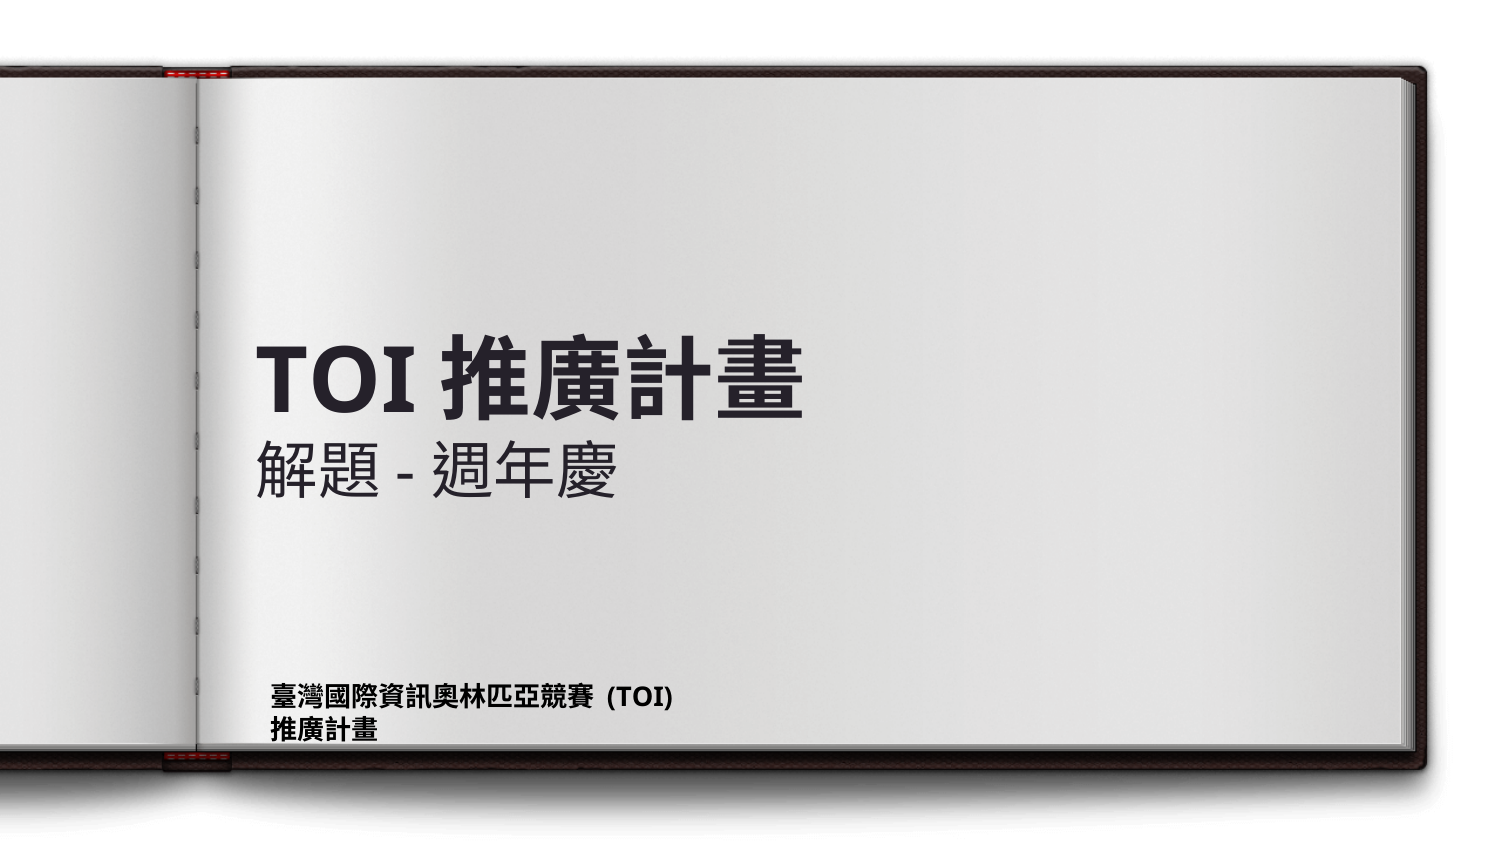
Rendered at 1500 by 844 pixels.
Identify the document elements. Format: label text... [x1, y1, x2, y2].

text_box TOI推廣計畫 解題-週年慶 [240, 262, 894, 565]
